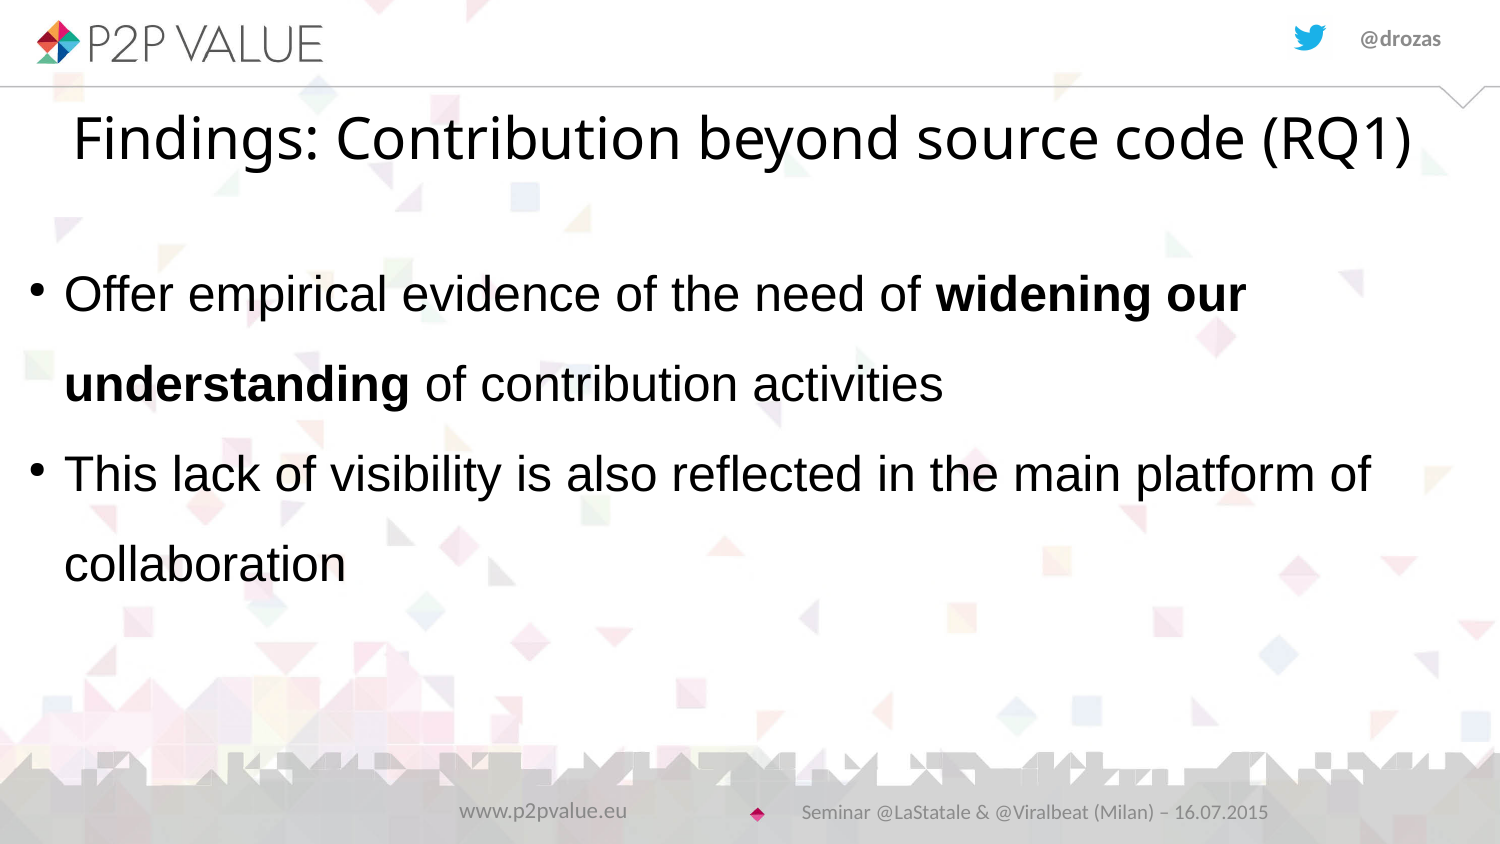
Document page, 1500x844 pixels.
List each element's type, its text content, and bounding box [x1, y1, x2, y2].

subtitle Offer empirical evidence of the need of widening our understanding of contribution activities This lack of visibility is also reflected in the main platform of collaboration [15, 225, 1496, 781]
text_box @drozas [1333, 15, 1455, 60]
title Findings: Contribution beyond source code (RQ1) [0, 92, 1486, 181]
text_box www.p2pvalue.eu [453, 789, 672, 829]
picture [0, 0, 1500, 844]
text_box Seminar @LaStatale & @Viralbeat (Milan) – 16.07.2015 [788, 788, 1481, 834]
